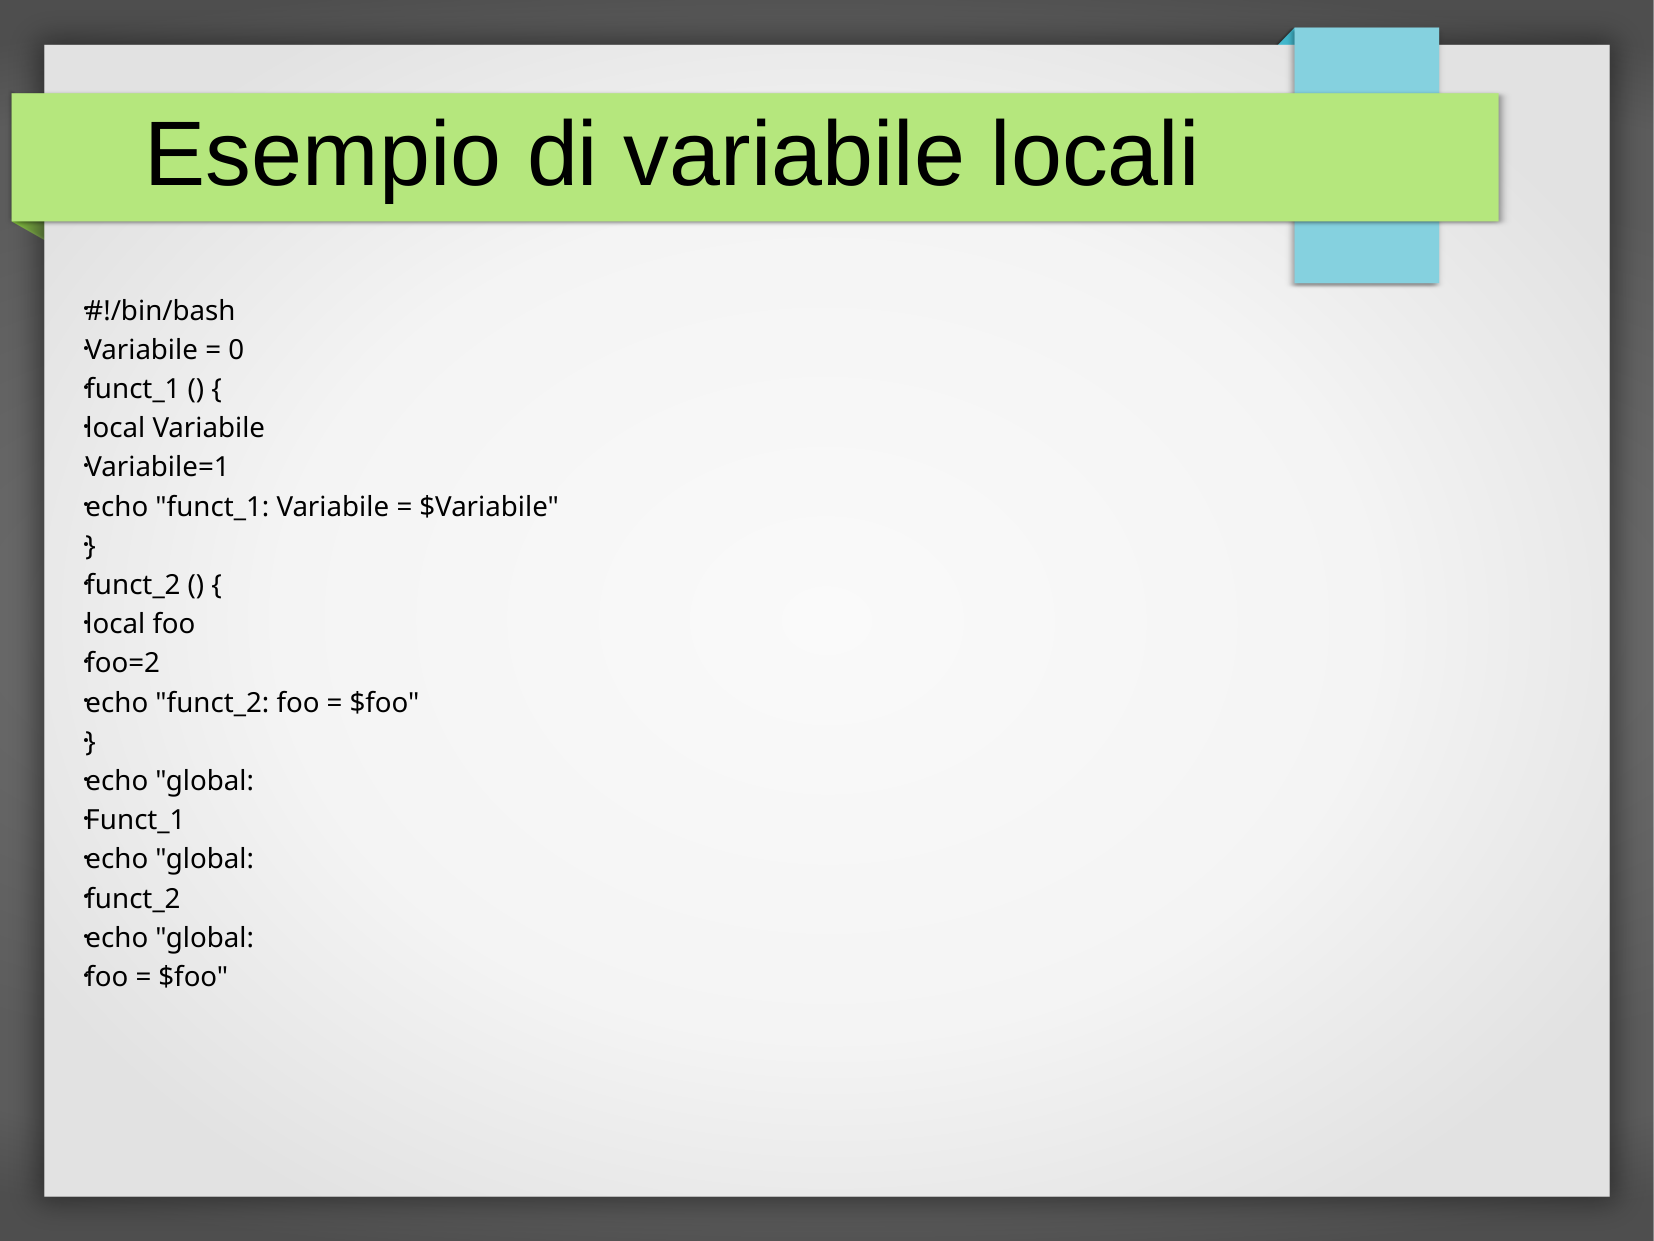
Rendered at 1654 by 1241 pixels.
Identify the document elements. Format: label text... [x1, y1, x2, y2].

list #!/bin/bash Variabile = 0 funct_1 () { local Variabile Variabile=1 echo "funct_1: Variabile = $Variabile" } funct_2 () { local foo foo=2 echo "funct_2: foo = $foo" } echo "global: Funct_1 echo "global: funct_2 echo "global: foo = $foo" [82, 290, 1571, 1010]
picture [0, 0, 1654, 1241]
title Esempio di variabile locali [82, 94, 1264, 213]
